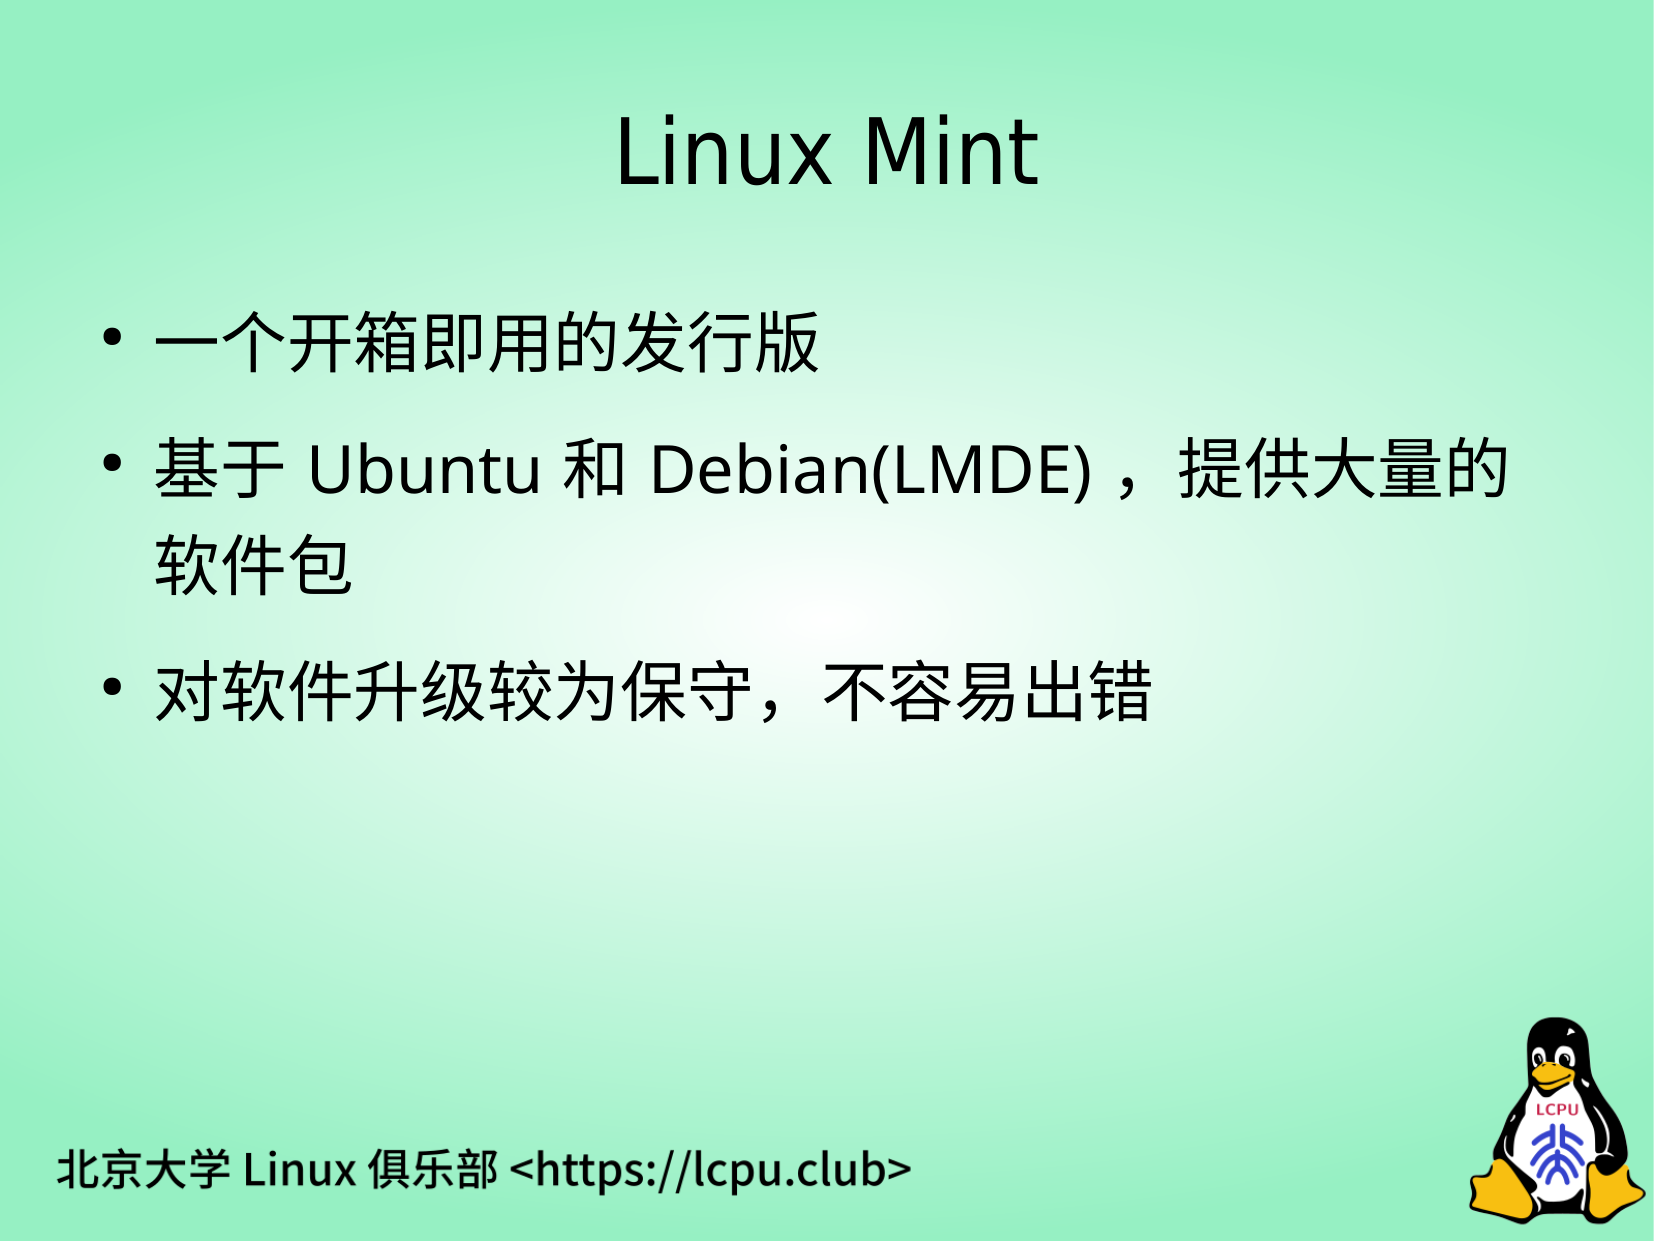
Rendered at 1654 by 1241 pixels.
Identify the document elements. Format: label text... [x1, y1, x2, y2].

picture [0, 0, 1654, 1241]
list 一个开箱即用的发行版 基于Ubuntu和Debian(LMDE)，提供大量的软件包 对软件升级较为保守，不容易出错 [82, 290, 1571, 1010]
title Linux Mint [82, 49, 1571, 257]
